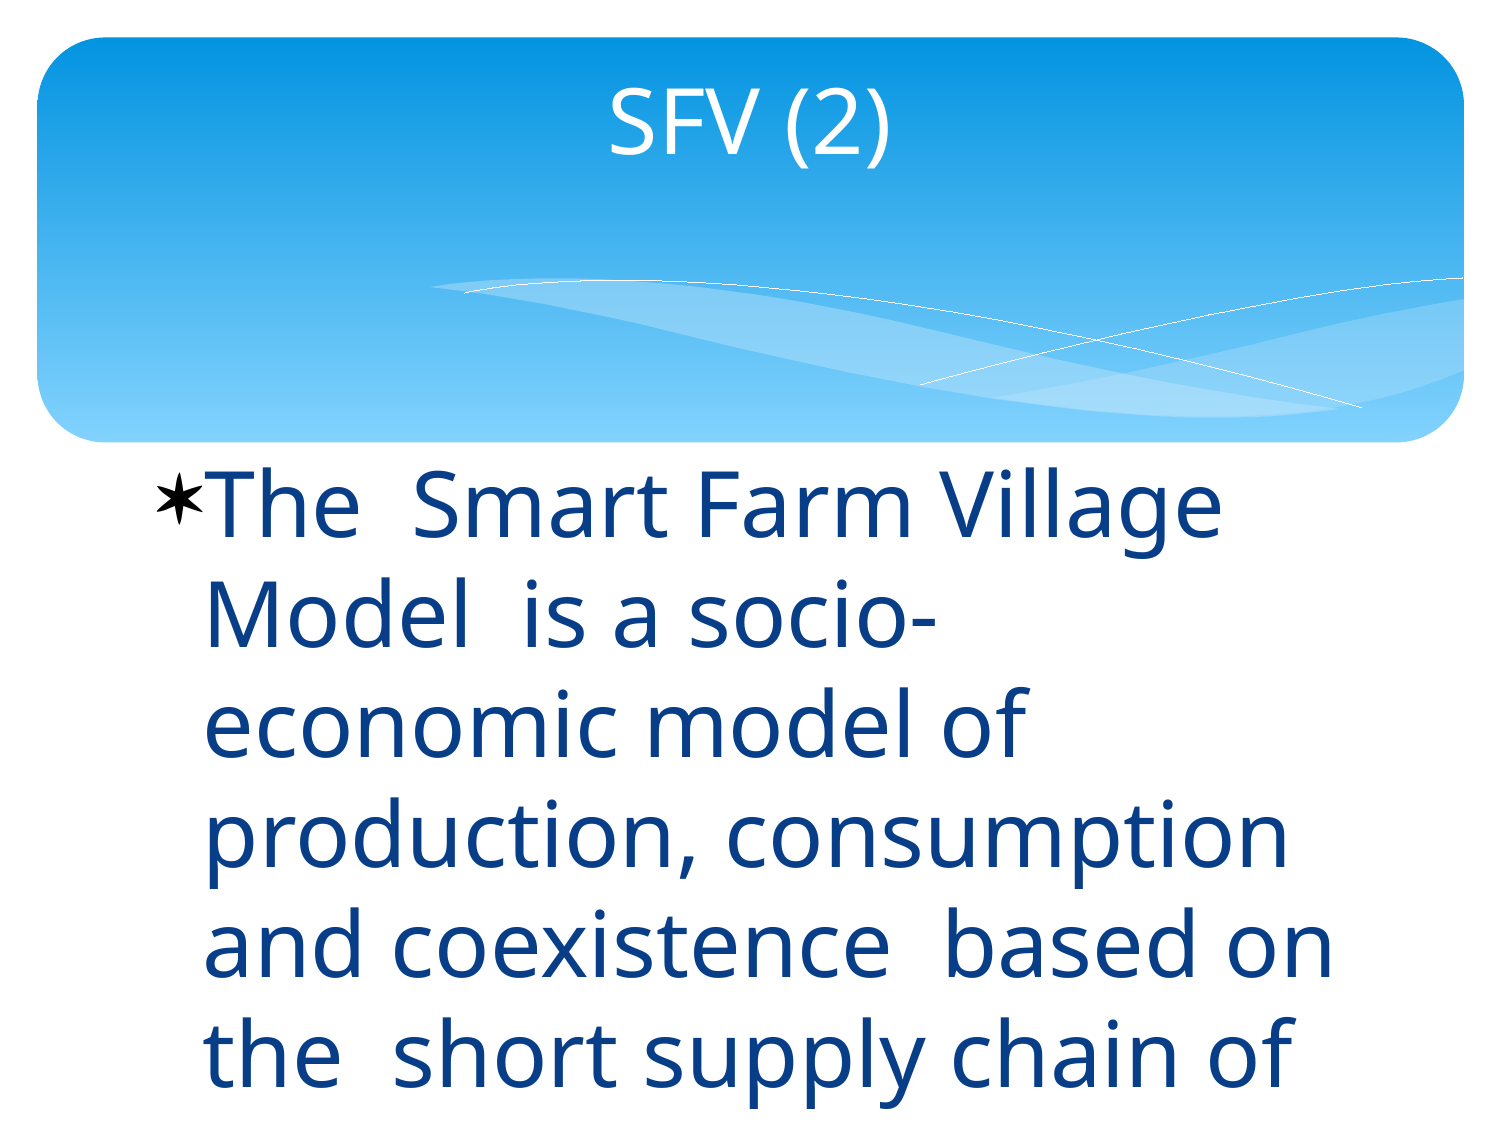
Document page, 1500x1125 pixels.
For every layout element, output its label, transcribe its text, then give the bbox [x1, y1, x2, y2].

list The Smart Farm Village Model is a socio-economic model of production, consumption and coexistence based on the short supply chain of rice combined with the small enterprises networking in rural contexts and with the typical territorial value chain approach. It’s an innovative model studied in order to ensure food security and sovereignty to the poorest areas and populations of the planet, such as Sierra Leone, affected by malnutrition and consequent health vulnerability, like Ebola crisis shows. [143, 438, 1359, 1005]
title SFV (2) [75, 55, 1425, 261]
